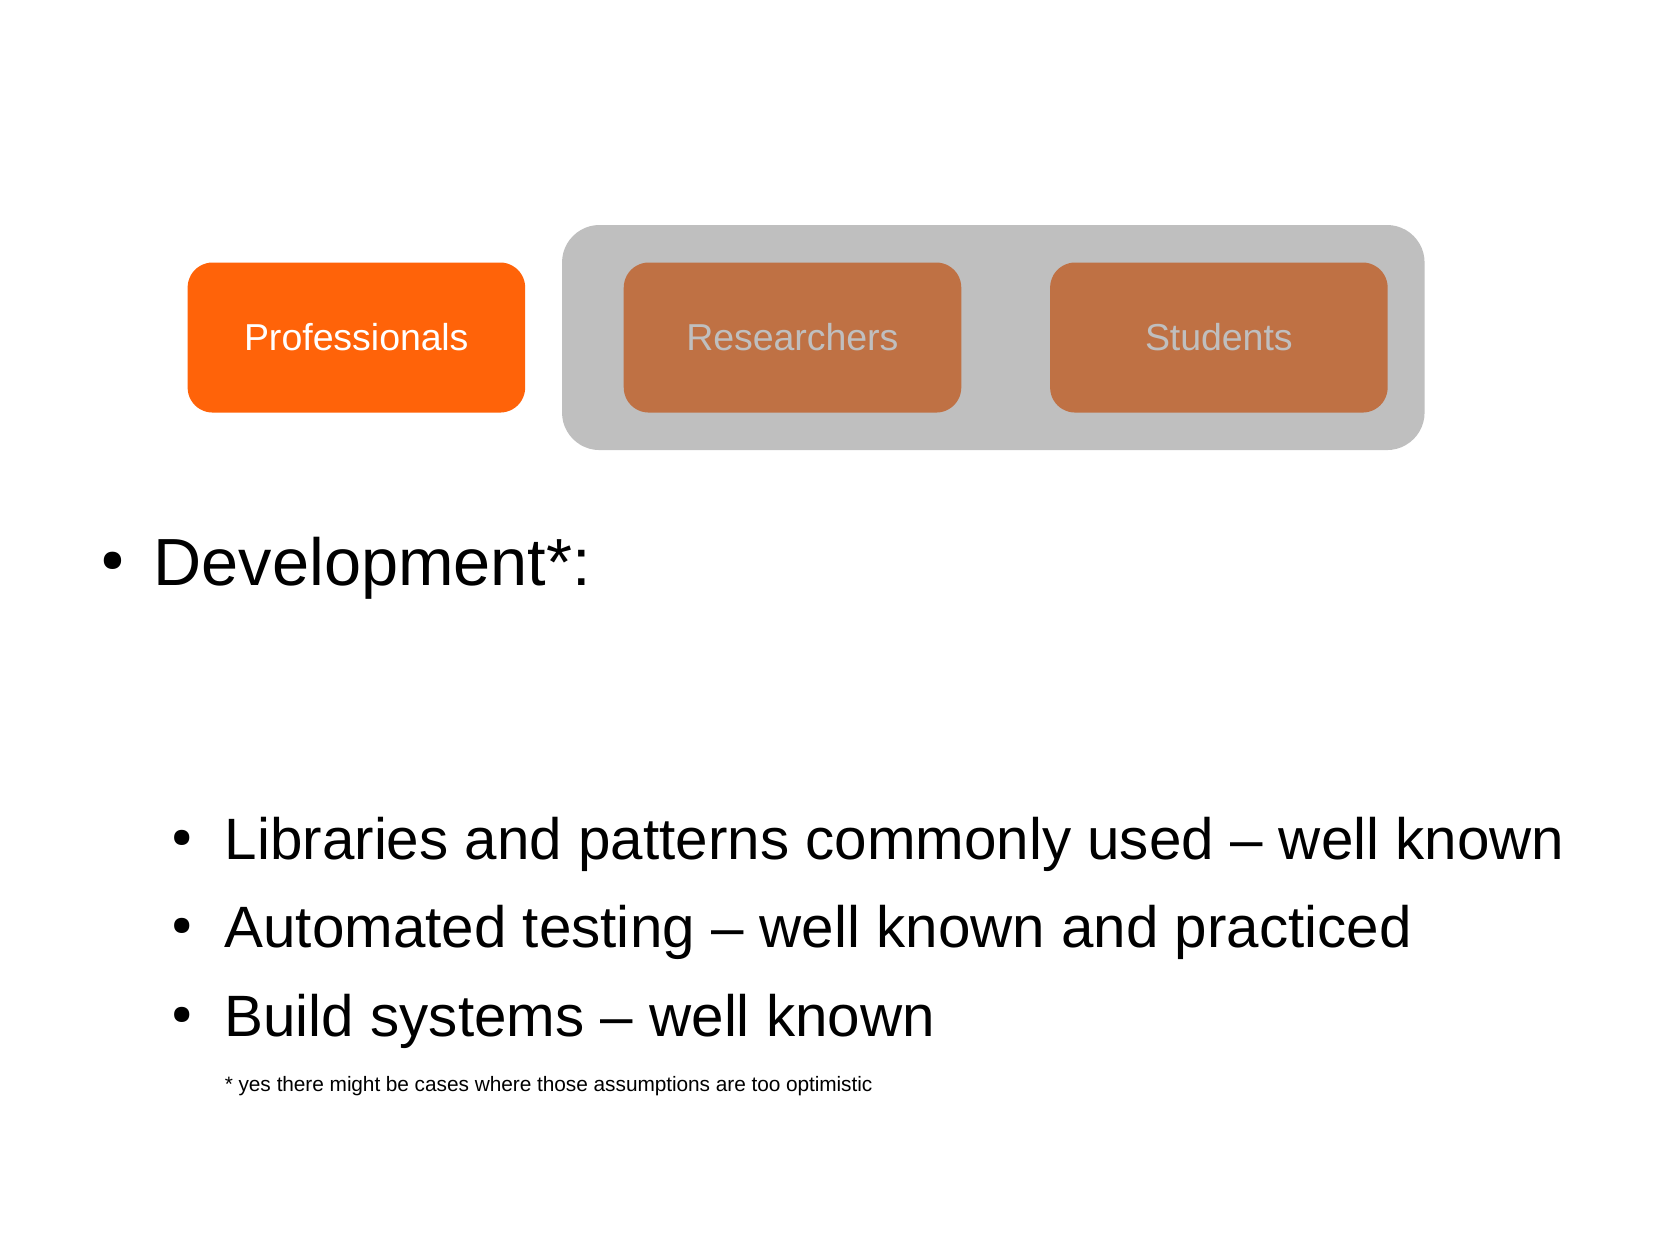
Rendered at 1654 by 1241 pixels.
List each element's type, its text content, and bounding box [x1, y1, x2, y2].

list Development*: Libraries and patterns commonly used – well known Automated testing – well known and practiced Build systems – well known * yes there might be cases where those assumptions are too optimistic [82, 525, 1572, 1109]
text_box [562, 225, 1425, 451]
text_box Professionals [187, 262, 526, 413]
